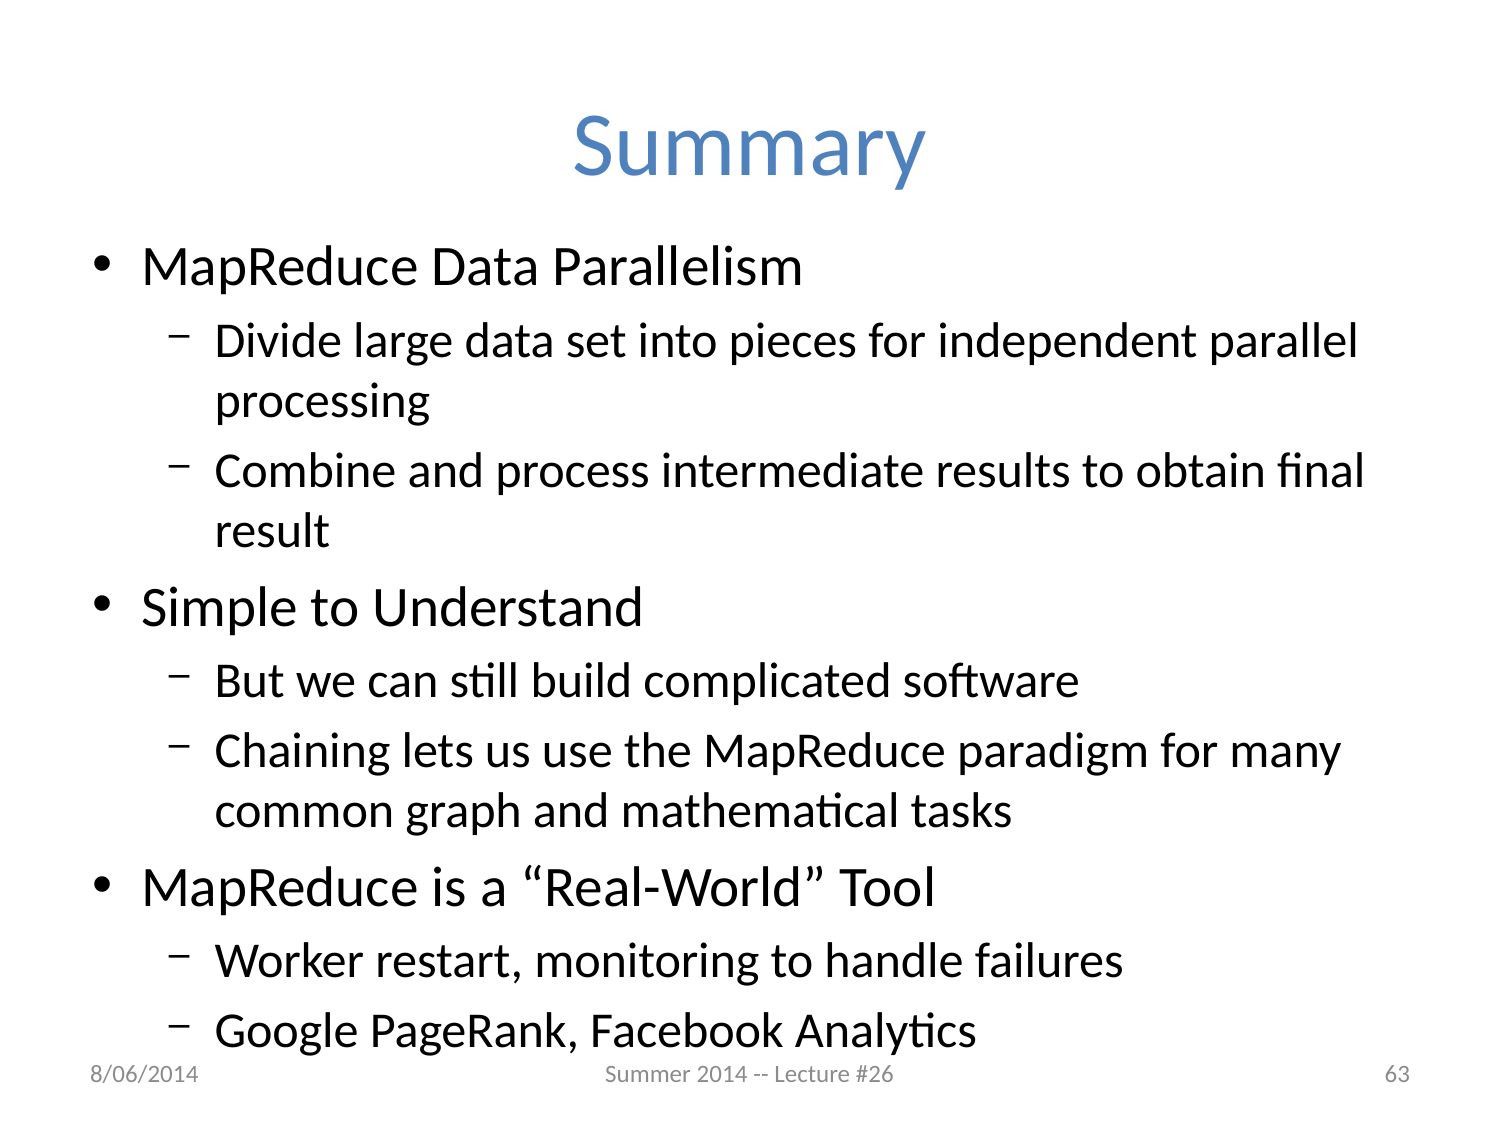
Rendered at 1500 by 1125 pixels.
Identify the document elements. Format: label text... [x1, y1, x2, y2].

slide_number 8/06/2014 [75, 1042, 425, 1103]
slide_number <number> [1074, 1042, 1425, 1103]
footer Summer 2014 -- Lecture #26 [512, 1042, 988, 1103]
list MapReduce Data Parallelism Divide large data set into pieces for independent parallel processing Combine and process intermediate results to obtain final result Simple to Understand But we can still build complicated software Chaining lets us use the MapReduce paradigm for many common graph and mathematical tasks MapReduce is a “Real-World” Tool Worker restart, monitoring to handle failures Google PageRank, Facebook Analytics [77, 220, 1428, 1067]
title Summary [75, 45, 1425, 233]
